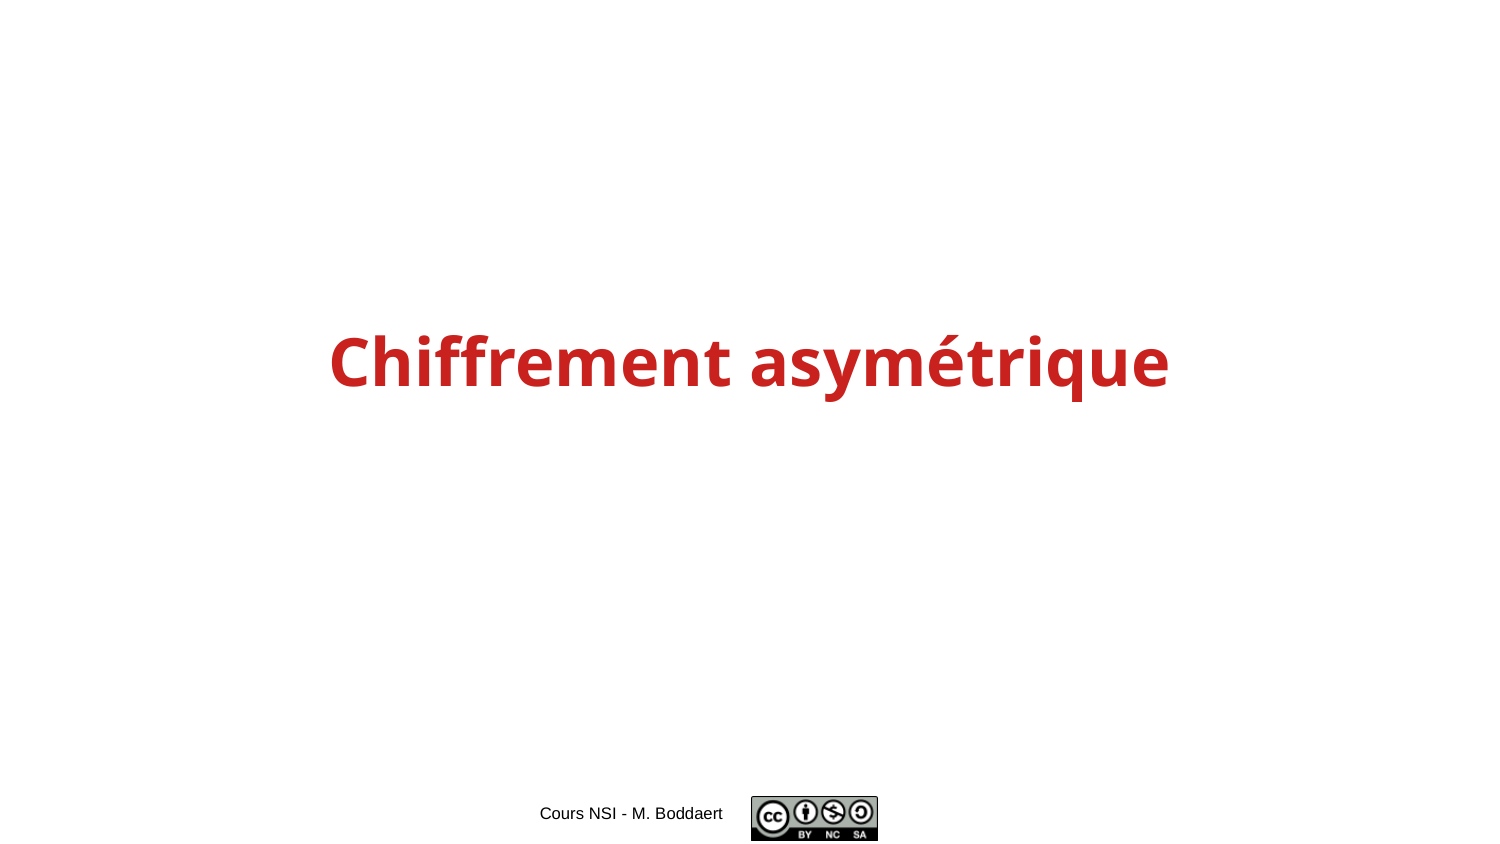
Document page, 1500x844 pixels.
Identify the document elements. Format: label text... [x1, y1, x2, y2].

picture [751, 796, 878, 841]
subtitle Chiffrement asymétrique [75, 33, 1425, 687]
